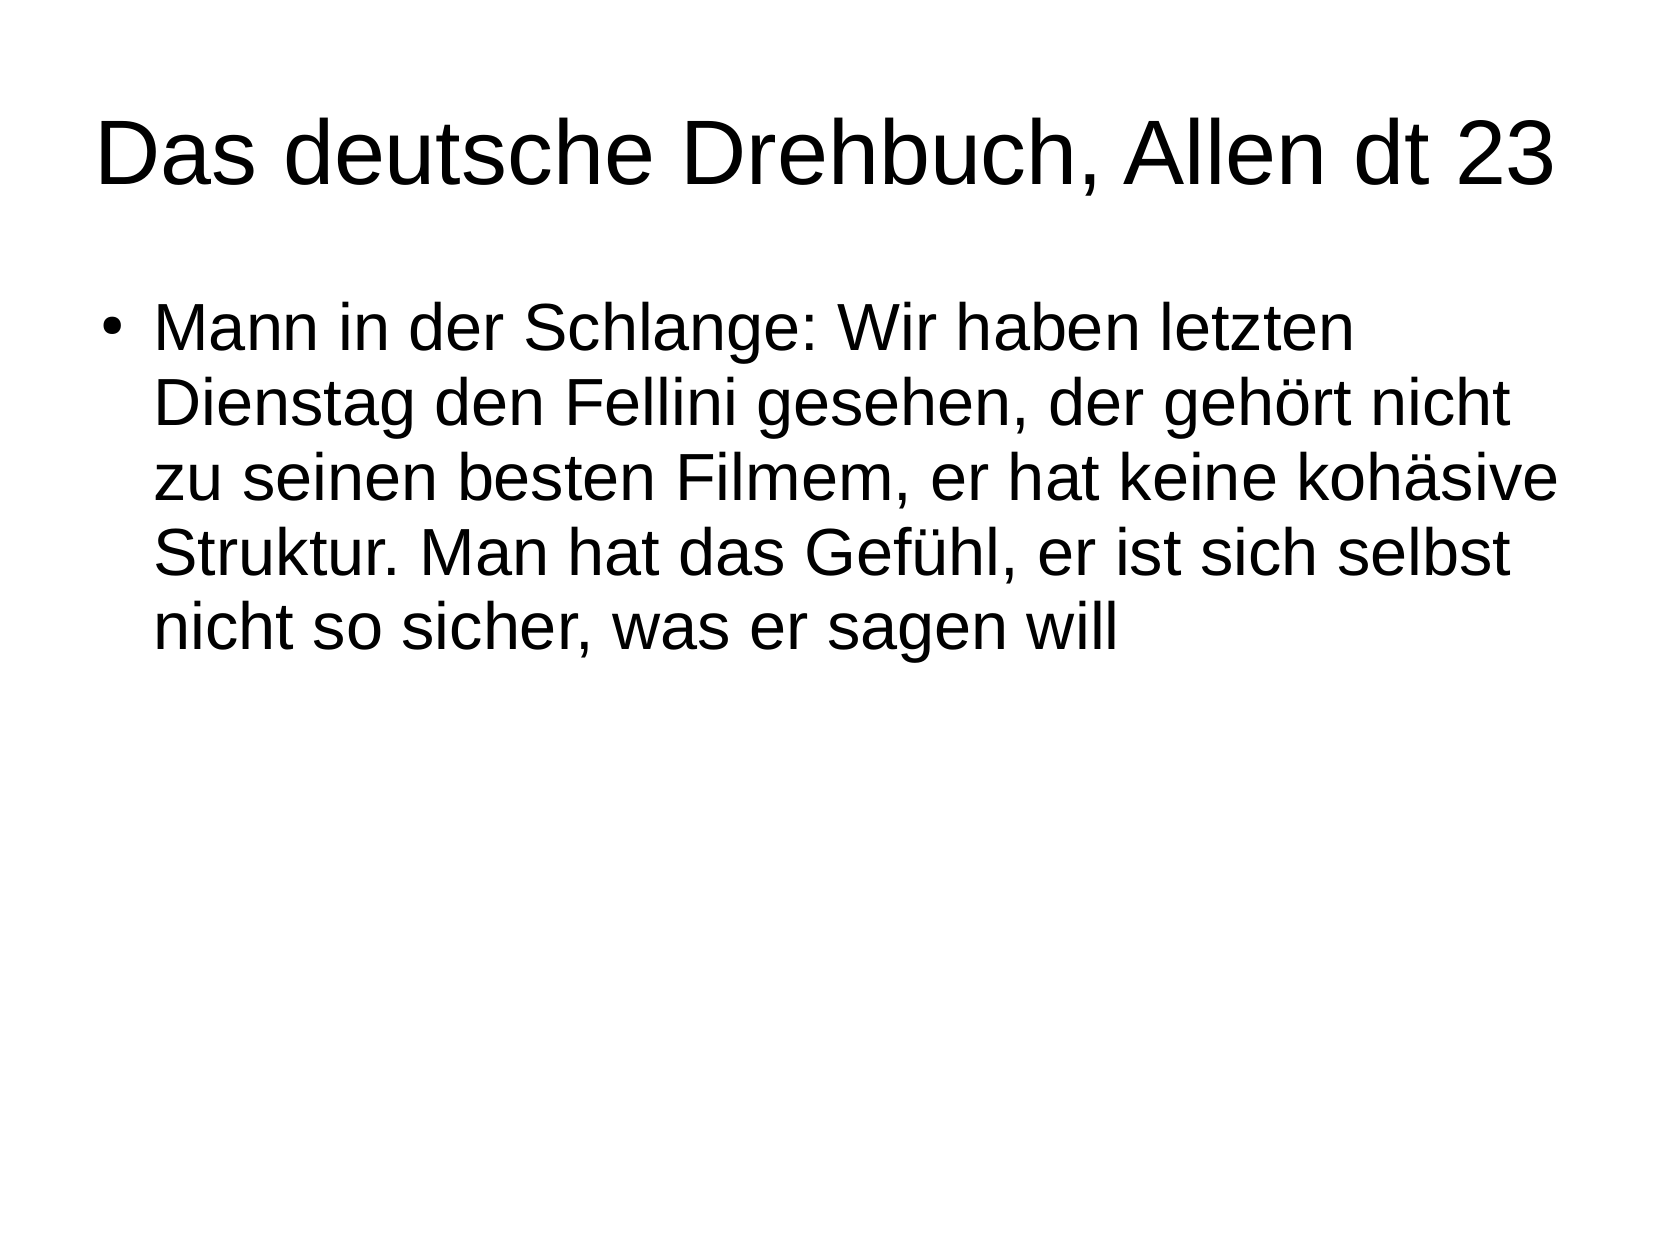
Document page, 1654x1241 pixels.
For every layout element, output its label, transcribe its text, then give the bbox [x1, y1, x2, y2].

list Mann in der Schlange: Wir haben letzten Dienstag den Fellini gesehen, der gehört nicht zu seinen besten Filmem, er hat keine kohäsive Struktur. Man hat das Gefühl, er ist sich selbst nicht so sicher, was er sagen will [82, 290, 1571, 1010]
title Das deutsche Drehbuch, Allen dt 23 [82, 49, 1571, 257]
